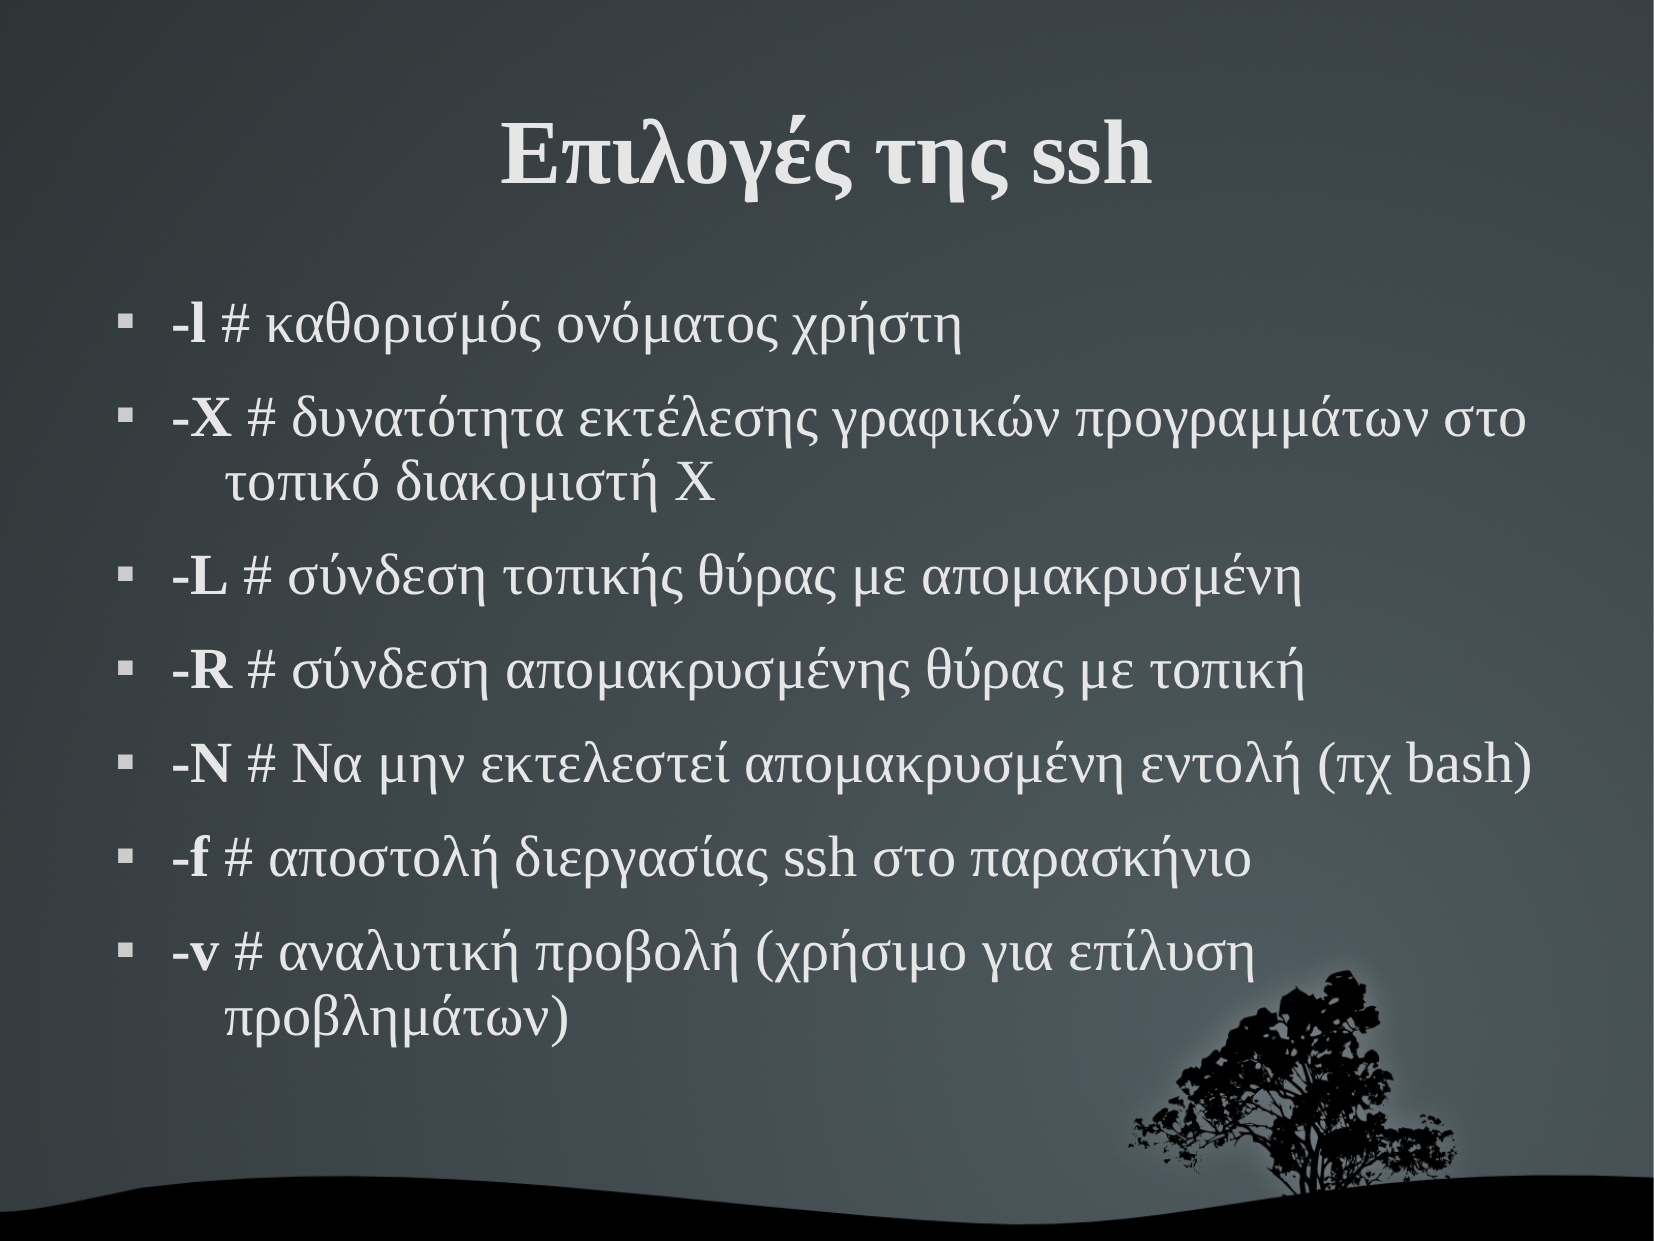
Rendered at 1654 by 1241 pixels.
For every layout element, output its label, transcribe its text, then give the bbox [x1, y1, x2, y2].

list -l # καθορισμός ονόματος χρήστη -Χ # δυνατότητα εκτέλεσης γραφικών προγραμμάτων στο τοπικό διακομιστή X -L # σύνδεση τοπικής θύρας με απομακρυσμένη -R # σύνδεση απομακρυσμένης θύρας με τοπική -Ν # Να μην εκτελεστεί απομακρυσμένη εντολή (πχ bash) -f # αποστολή διεργασίας ssh στο παρασκήνιο -v # αναλυτική προβολή (χρήσιμο για επίλυση προβλημάτων) [82, 290, 1571, 1141]
picture [0, 0, 1654, 1241]
title Επιλογές της ssh [82, 49, 1571, 257]
